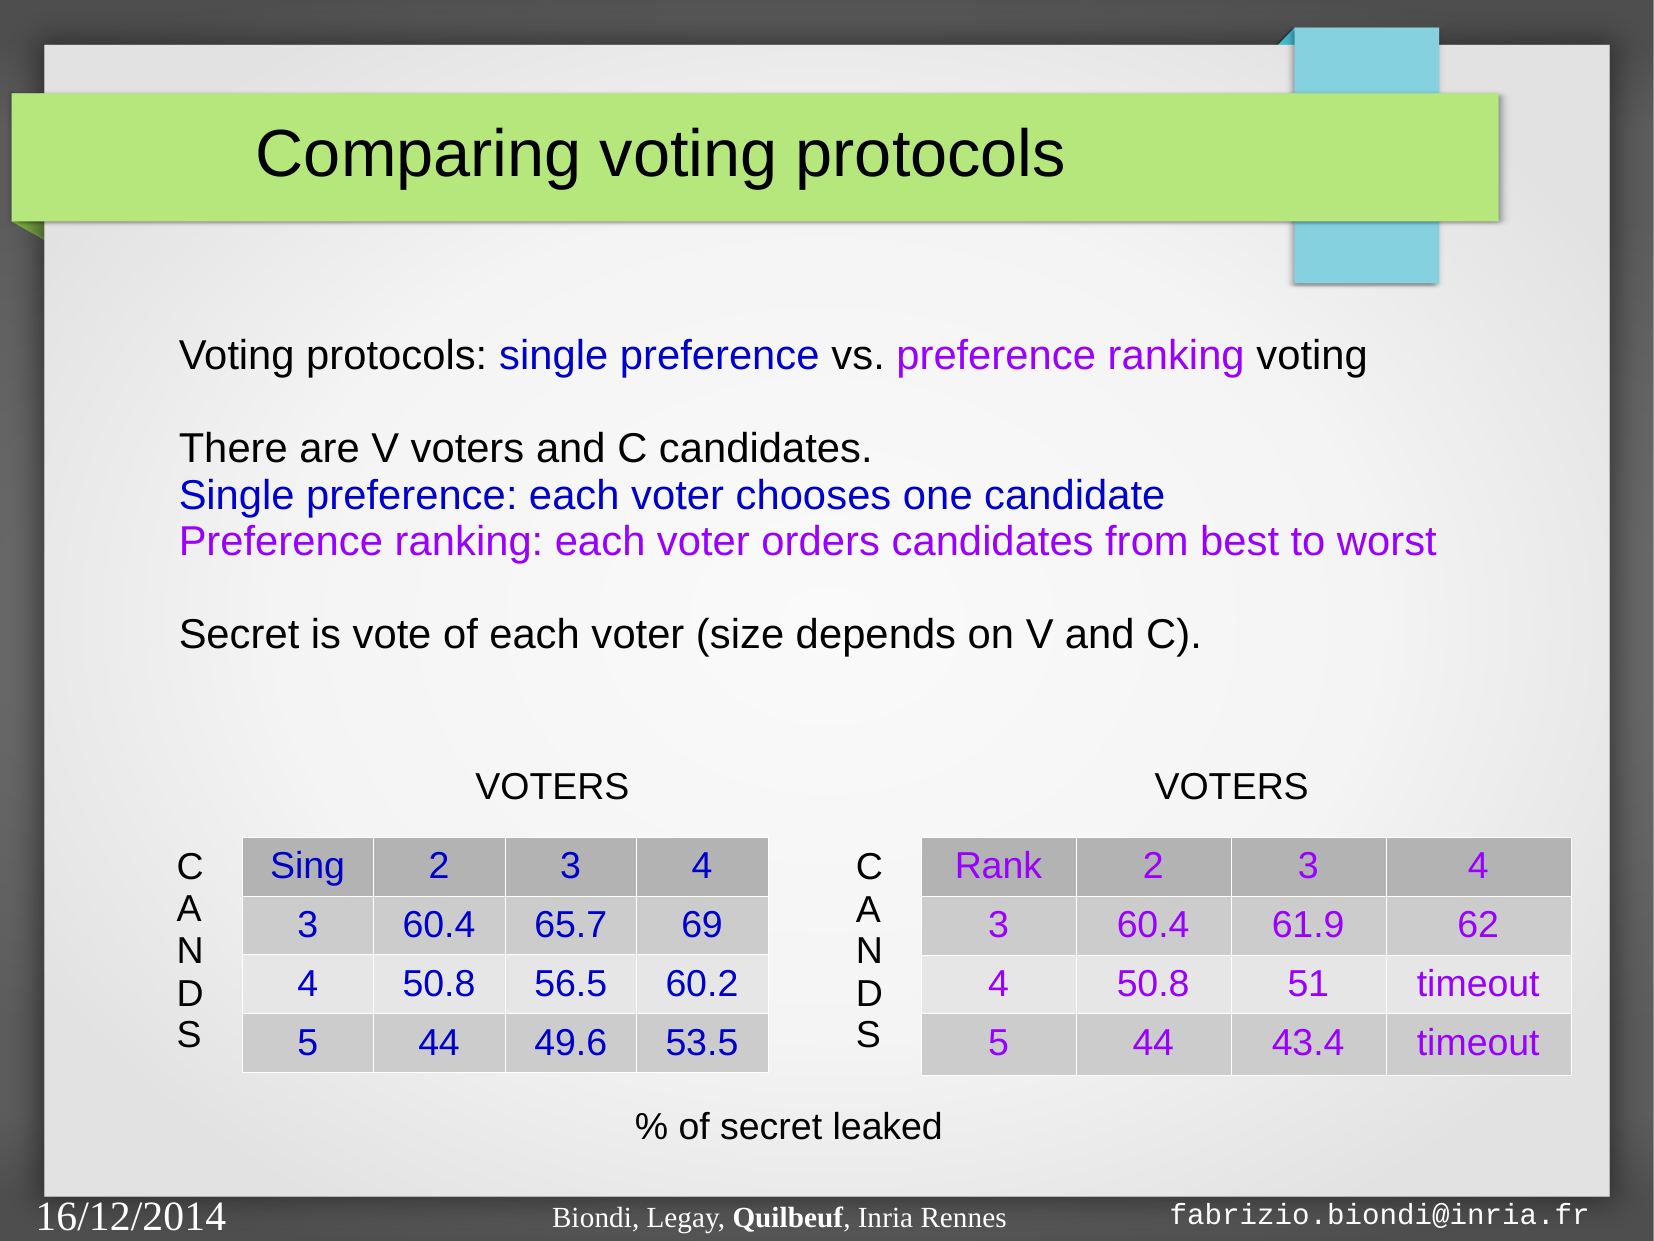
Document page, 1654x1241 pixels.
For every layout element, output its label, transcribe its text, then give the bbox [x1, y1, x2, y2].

table_cell 56.5 [506, 955, 636, 1013]
table_cell 51 [1232, 956, 1386, 1013]
text_box VOTERS [460, 758, 650, 817]
table_header Rank [922, 838, 1076, 896]
title Comparing voting protocols [70, 94, 1583, 213]
table_cell 44 [1077, 1014, 1231, 1075]
text_box % of secret leaked [620, 1098, 997, 1157]
table_cell 50.8 [1077, 956, 1231, 1013]
table_cell 44 [374, 1014, 505, 1072]
table_cell 4 [922, 956, 1076, 1013]
table_cell 4 [243, 955, 373, 1013]
table_header 4 [637, 838, 768, 896]
table_cell 3 [922, 897, 1076, 955]
text_box C A N D S [841, 838, 900, 1072]
text_box Voting protocols: single preference vs. preference ranking voting There are V voters and C candidates. Single preference: each voter chooses one candidate Preference ranking: each voter orders candidates from best to worst Secret is vote of each voter (size depends on V and C). [164, 324, 1558, 728]
table_cell 60.4 [1077, 897, 1231, 955]
table_cell 5 [922, 1014, 1076, 1075]
table_cell timeout [1387, 1014, 1571, 1075]
table_header 4 [1387, 838, 1571, 896]
table_cell 43.4 [1232, 1014, 1386, 1075]
table_cell 69 [637, 897, 768, 954]
table_header 3 [1232, 838, 1386, 896]
table_cell 3 [243, 897, 373, 954]
table_header 2 [1077, 838, 1231, 896]
table_cell 53.5 [637, 1014, 768, 1072]
table_cell 65.7 [506, 897, 636, 954]
text_box VOTERS [1139, 758, 1329, 817]
table_cell 49.6 [506, 1014, 636, 1072]
table_cell 60.2 [637, 955, 768, 1013]
table_cell 60.4 [374, 897, 505, 954]
table_cell 5 [243, 1014, 373, 1072]
table_cell 50.8 [374, 955, 505, 1013]
text_box C A N D S [161, 838, 221, 1072]
table_header 3 [506, 838, 636, 896]
table_cell timeout [1387, 956, 1571, 1013]
table_cell 61.9 [1232, 897, 1386, 955]
table_header 2 [374, 838, 505, 896]
picture [0, 0, 1654, 1241]
table_header Sing [243, 838, 373, 896]
table_cell 62 [1387, 897, 1571, 955]
